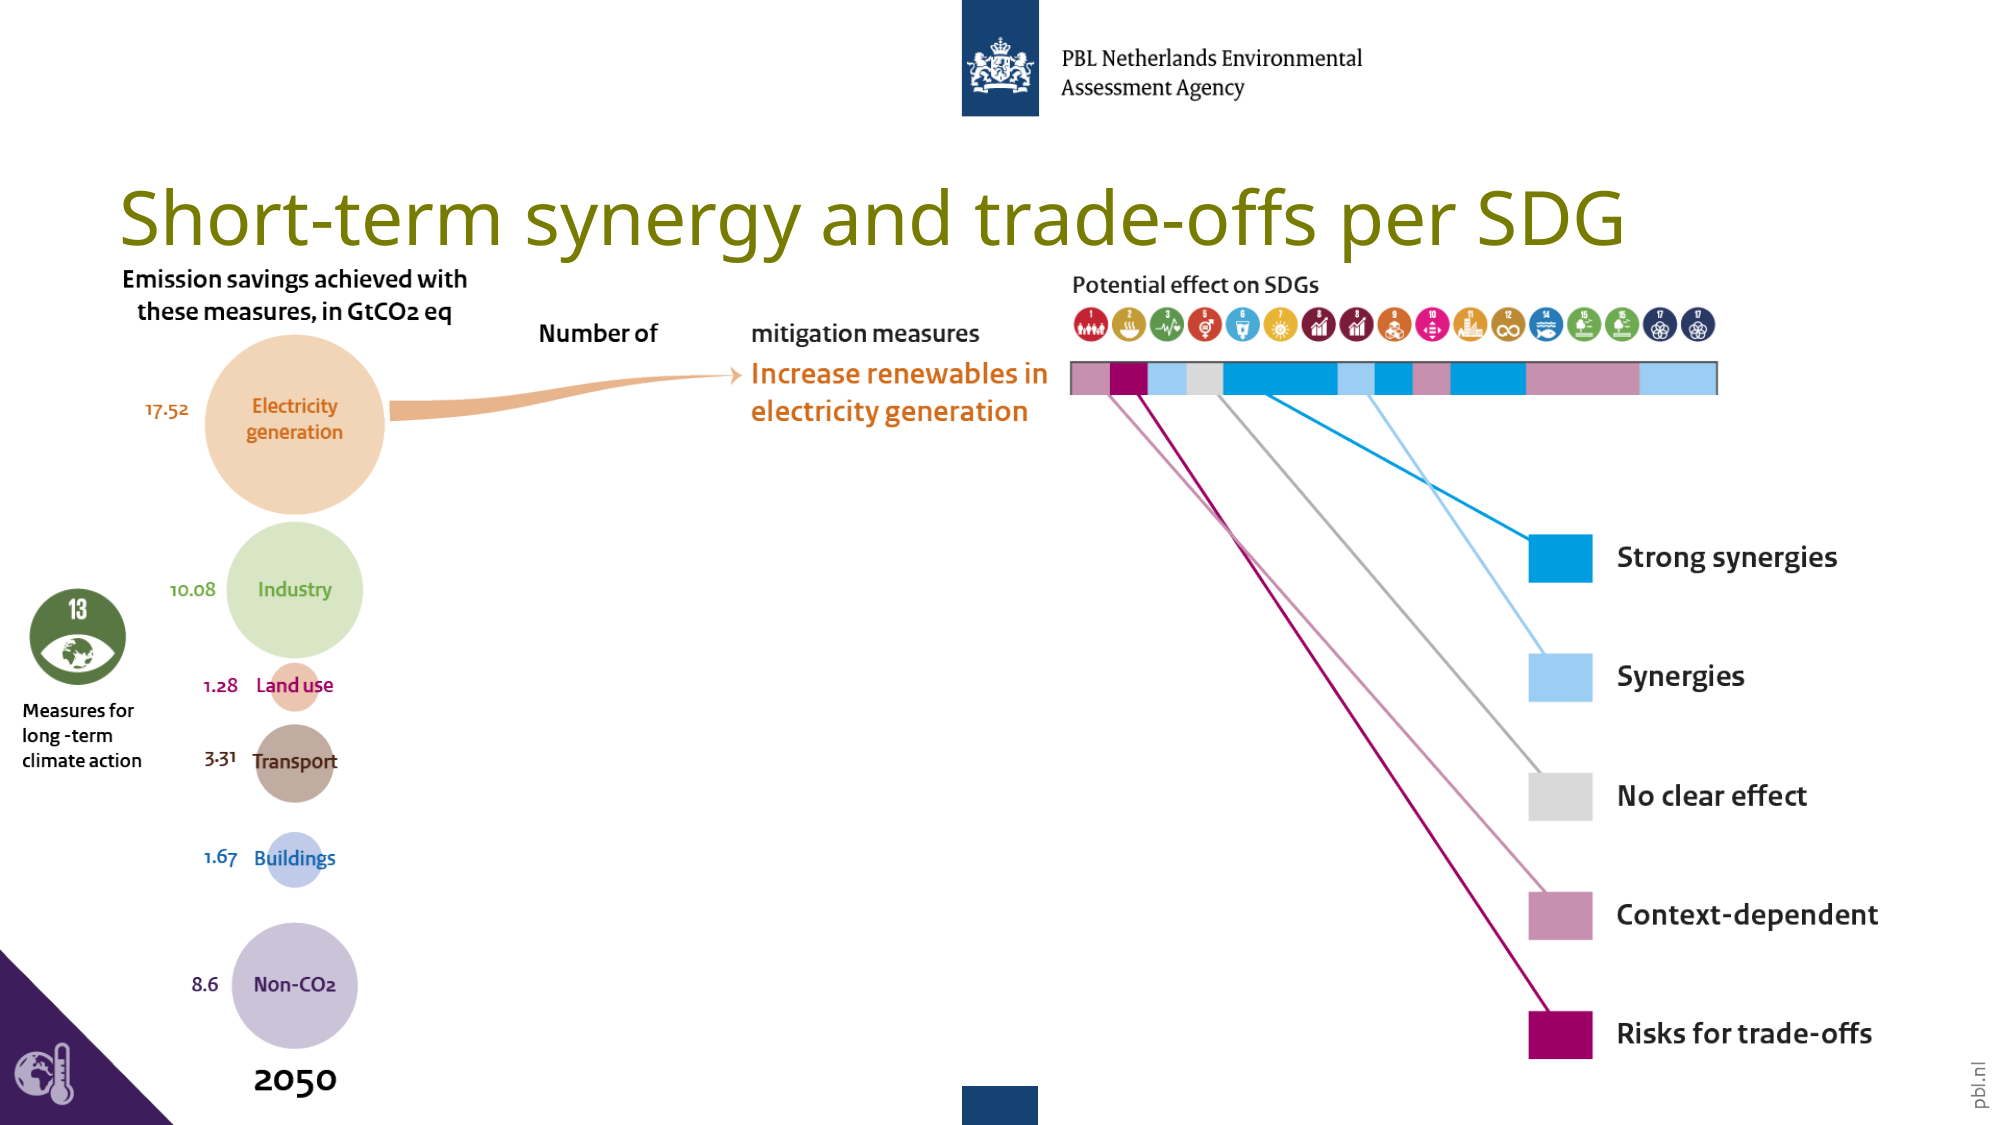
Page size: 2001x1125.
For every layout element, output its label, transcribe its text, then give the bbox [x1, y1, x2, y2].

picture [0, 0, 2000, 1125]
title Short-term synergy and trade-offs per SDG [104, 172, 1897, 329]
